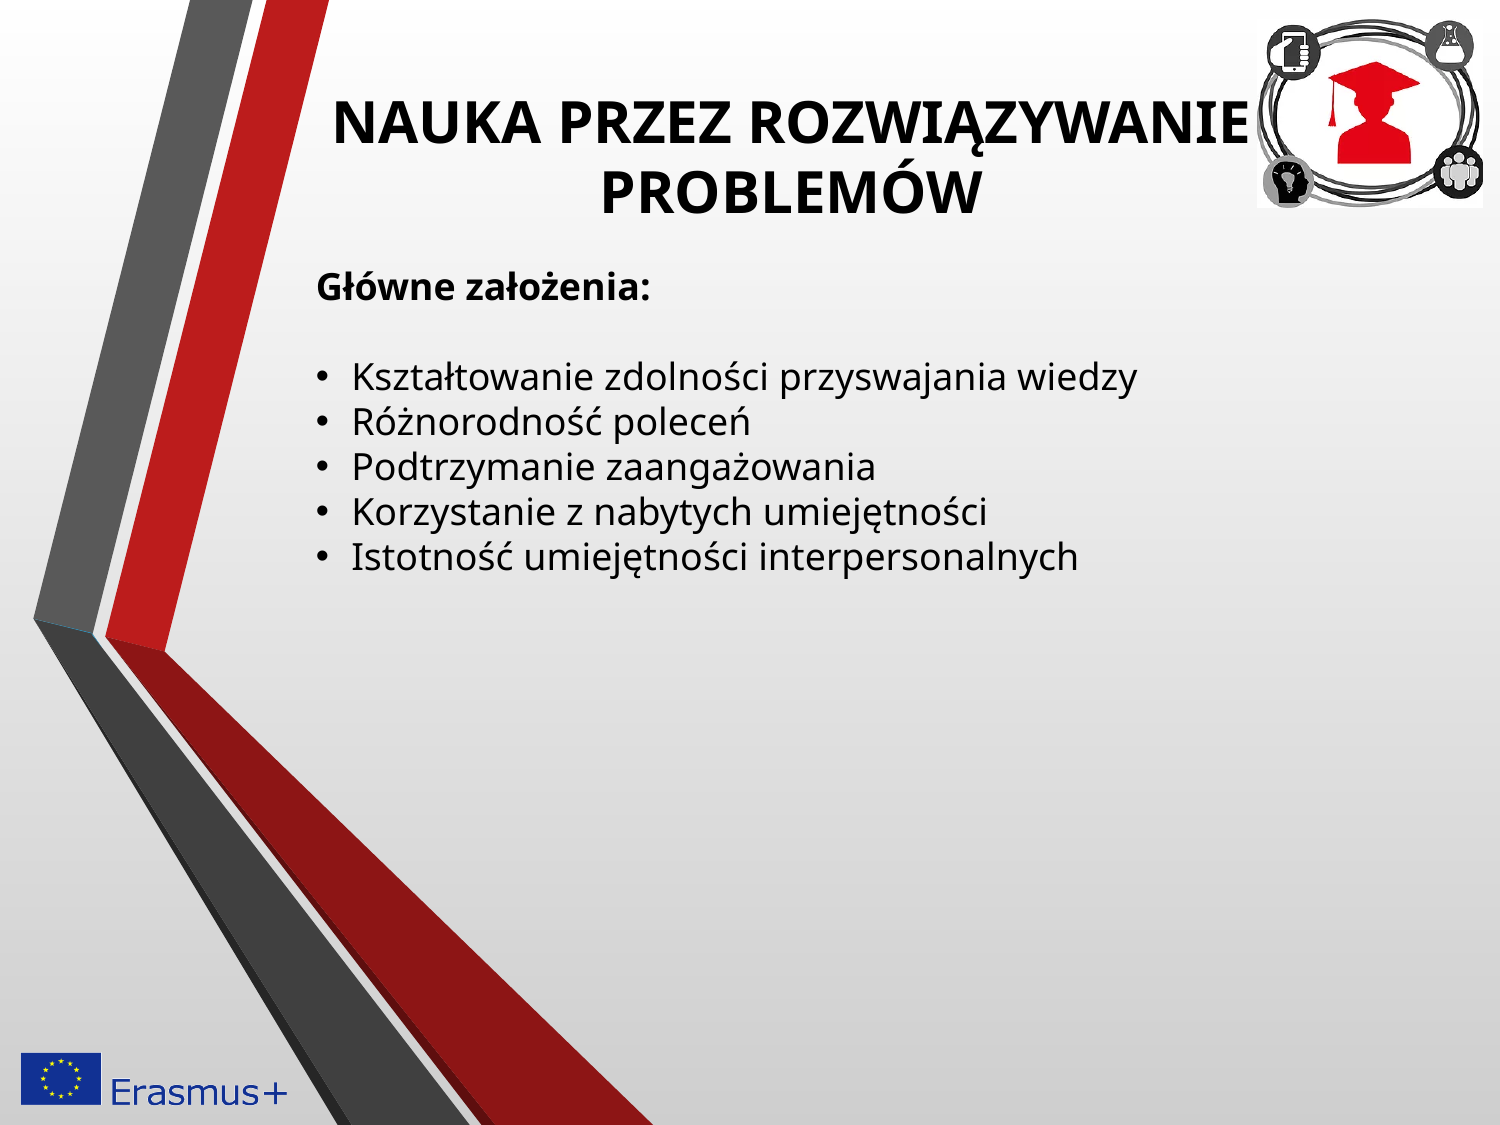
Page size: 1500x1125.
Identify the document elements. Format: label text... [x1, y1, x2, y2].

chart [1257, 19, 1483, 209]
picture [5, 1037, 302, 1120]
text_box NAUKA PRZEZ ROZWIĄZYWANIE PROBLEMÓW [312, 78, 1270, 233]
text_box Główne założenia: Kształtowanie zdolności przyswajania wiedzy Różnorodność poleceń Podtrzymanie zaangażowania Korzystanie z nabytych umiejętności Istotność umiejętności interpersonalnych [301, 255, 1400, 631]
